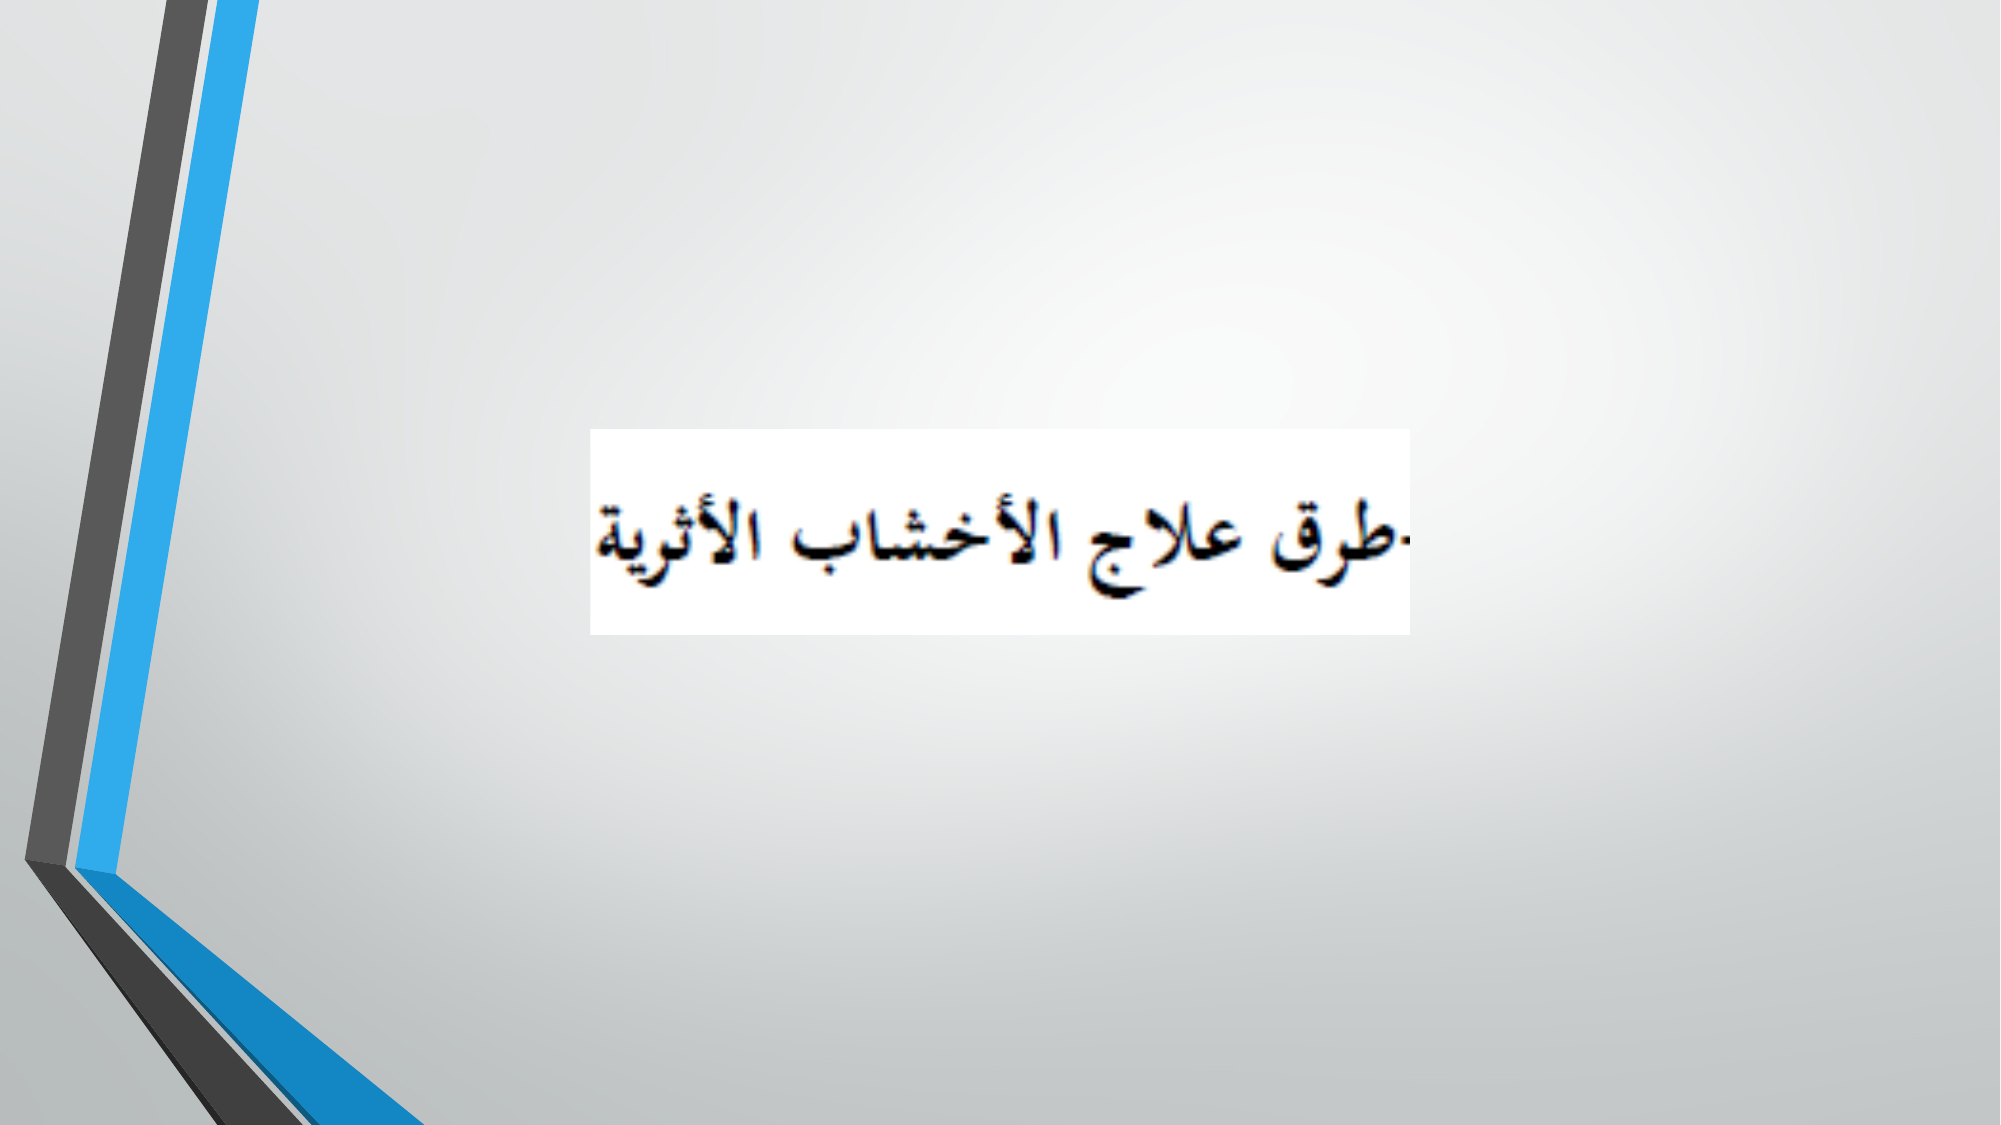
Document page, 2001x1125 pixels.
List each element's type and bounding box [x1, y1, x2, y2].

picture [590, 429, 1410, 635]
